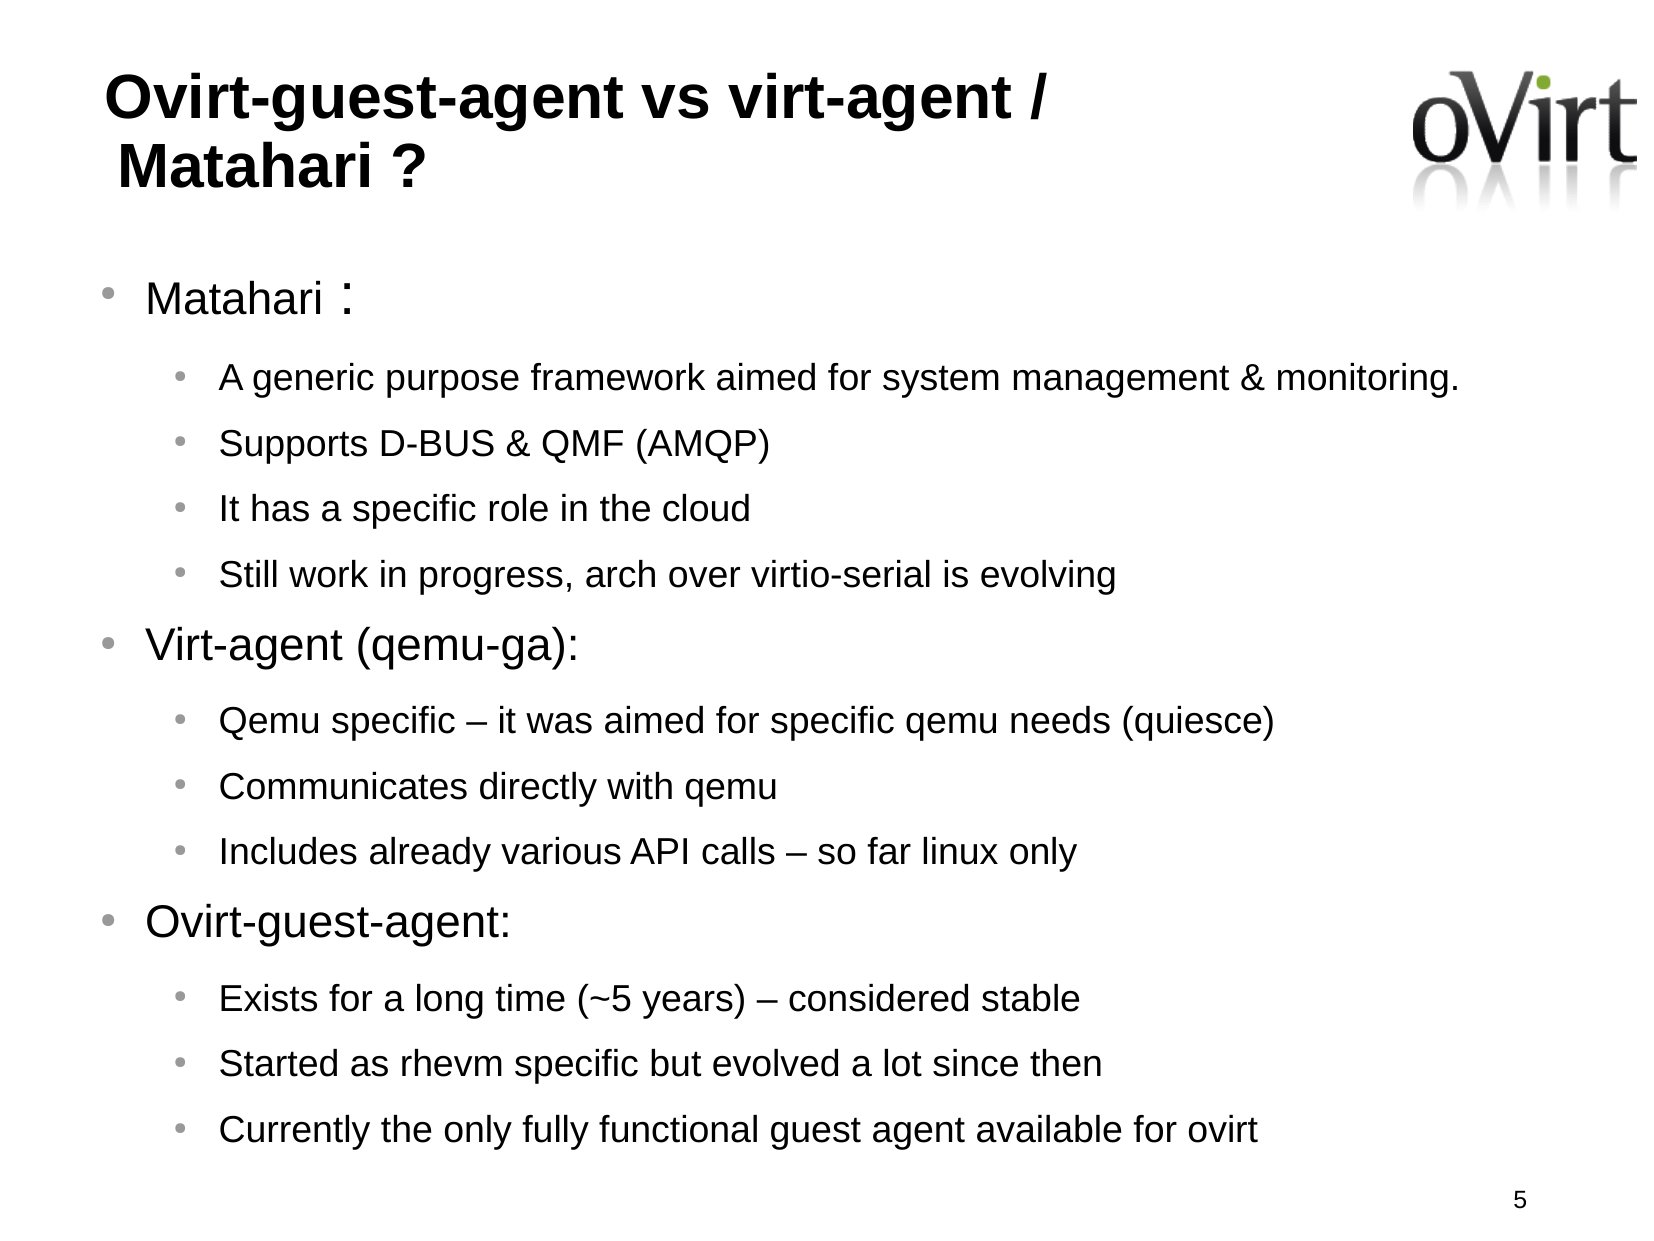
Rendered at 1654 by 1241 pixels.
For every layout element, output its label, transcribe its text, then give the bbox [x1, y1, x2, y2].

list Matahari : A generic purpose framework aimed for system management & monitoring. Supports D-BUS & QMF (AMQP) It has a specific role in the cloud Still work in progress, arch over virtio-serial is evolving Virt-agent (qemu-ga): Qemu specific – it was aimed for specific qemu needs (quiesce) Communicates directly with qemu Includes already various API calls – so far linux only Ovirt-guest-agent: Exists for a long time (~5 years) – considered stable Started as rhevm specific but evolved a lot since then Currently the only fully functional guest agent available for ovirt [85, 261, 1574, 1151]
title Ovirt-guest-agent vs virt-agent / Matahari ? [82, 37, 1303, 226]
picture [1413, 63, 1637, 212]
